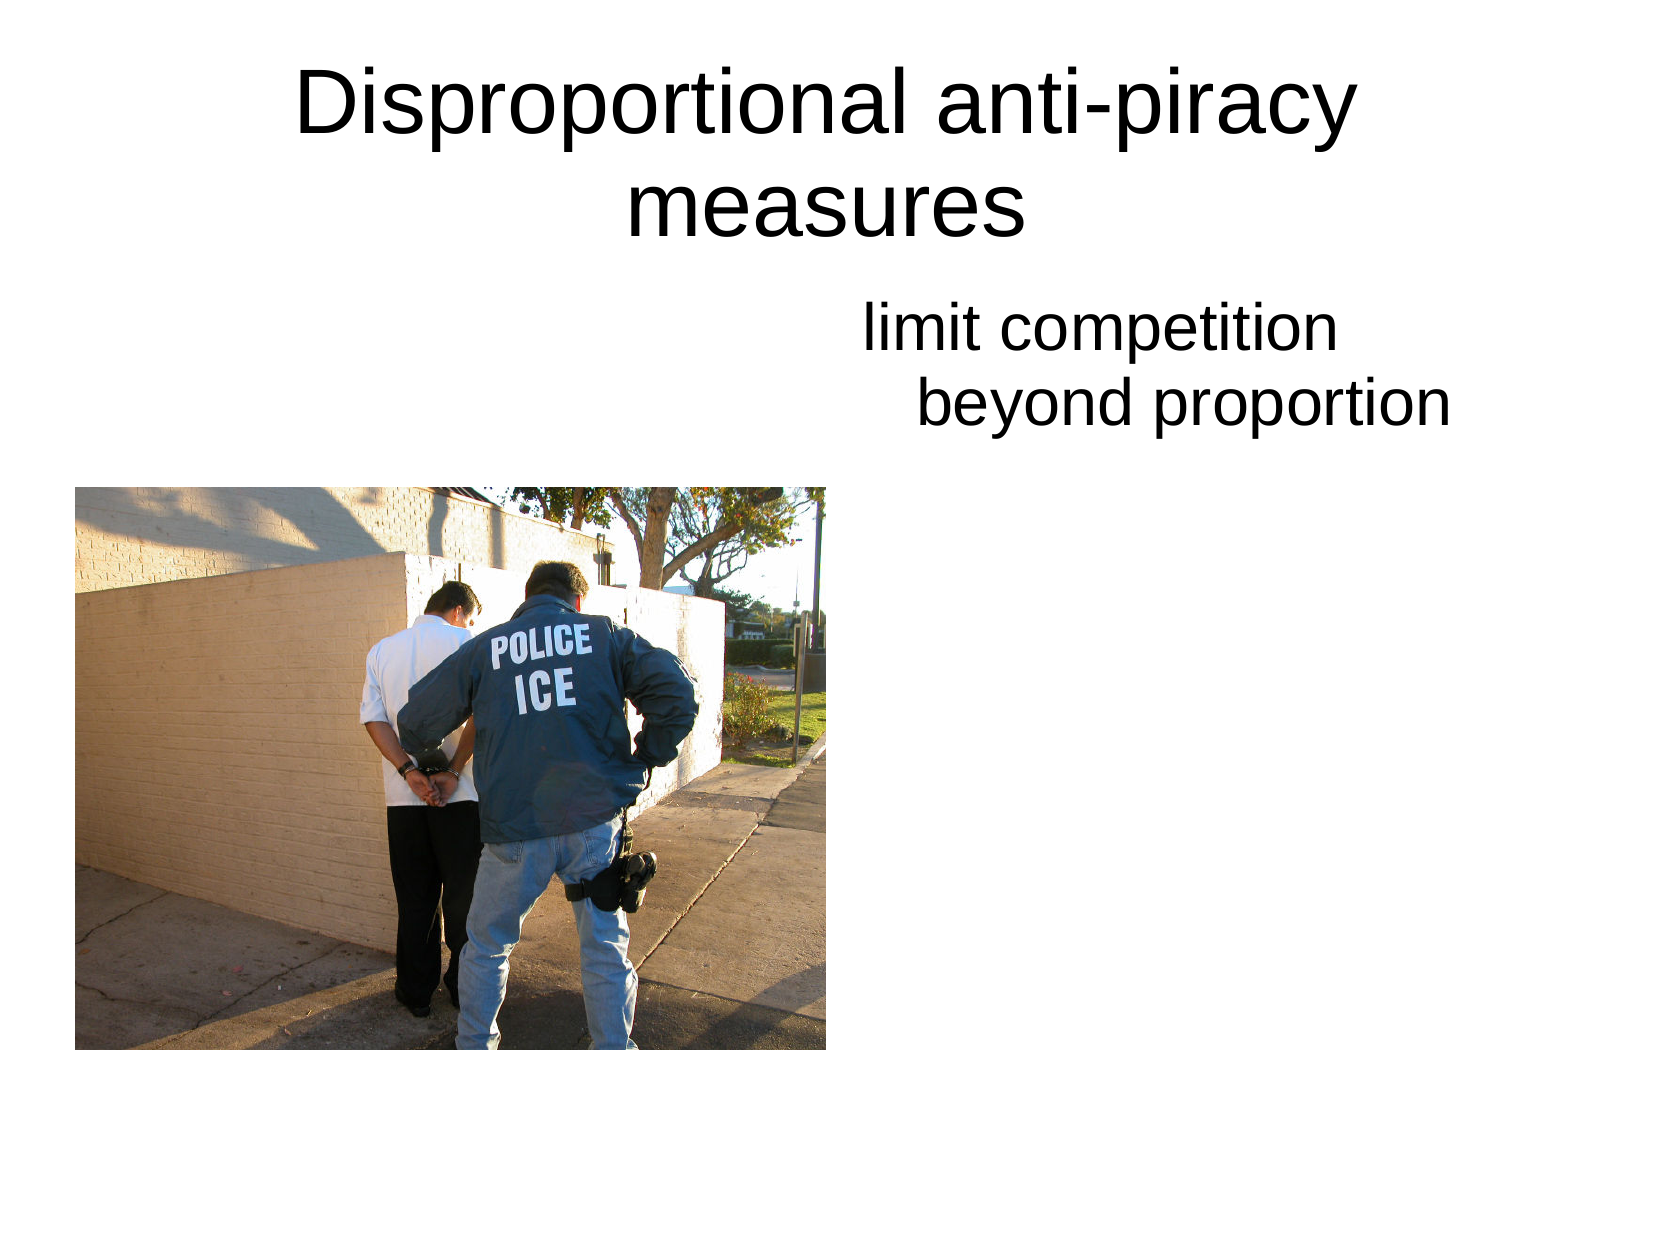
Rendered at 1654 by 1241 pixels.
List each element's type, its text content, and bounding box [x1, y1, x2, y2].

list limit competition beyond proportion [845, 290, 1572, 1109]
title Disproportional anti-piracy measures [82, 49, 1571, 257]
picture [75, 487, 826, 1051]
